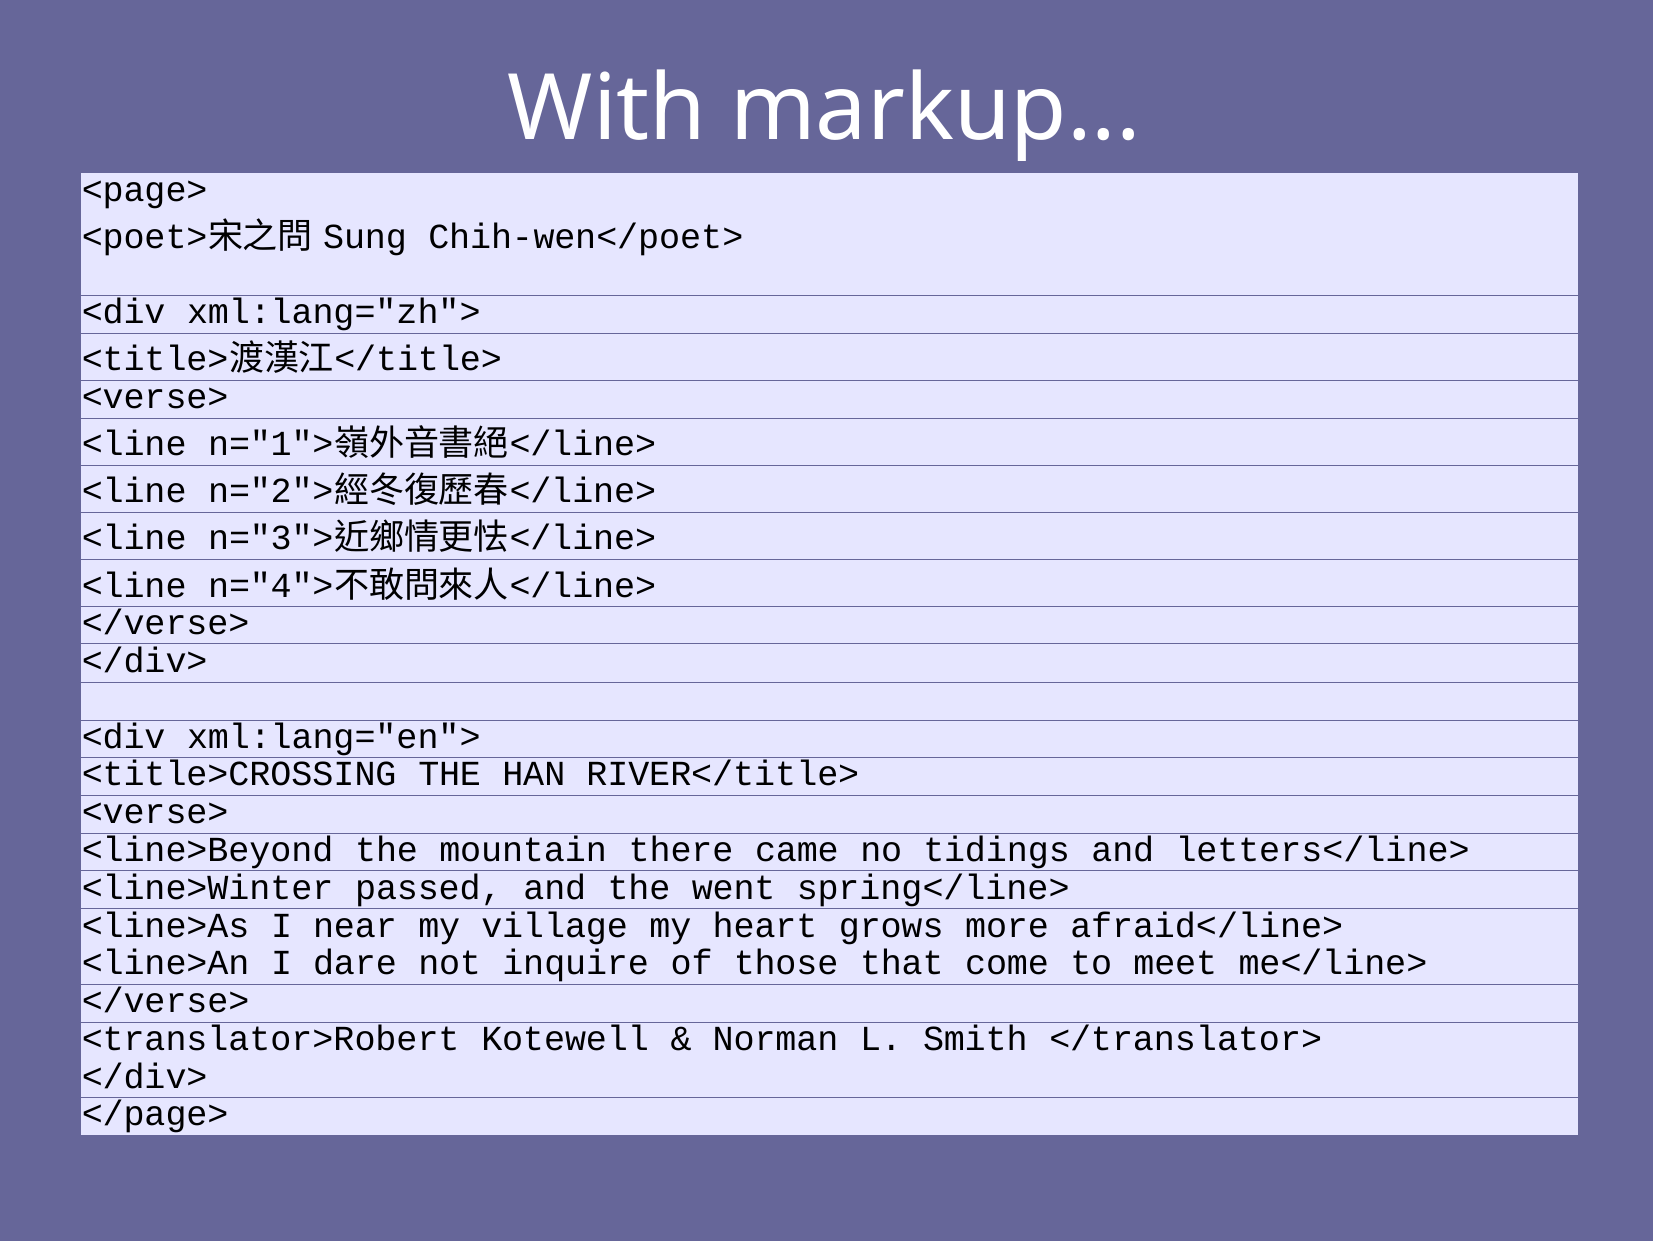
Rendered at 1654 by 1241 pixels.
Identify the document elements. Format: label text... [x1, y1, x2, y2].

title With markup... [118, 0, 1531, 172]
chart [80, 172, 1579, 1207]
